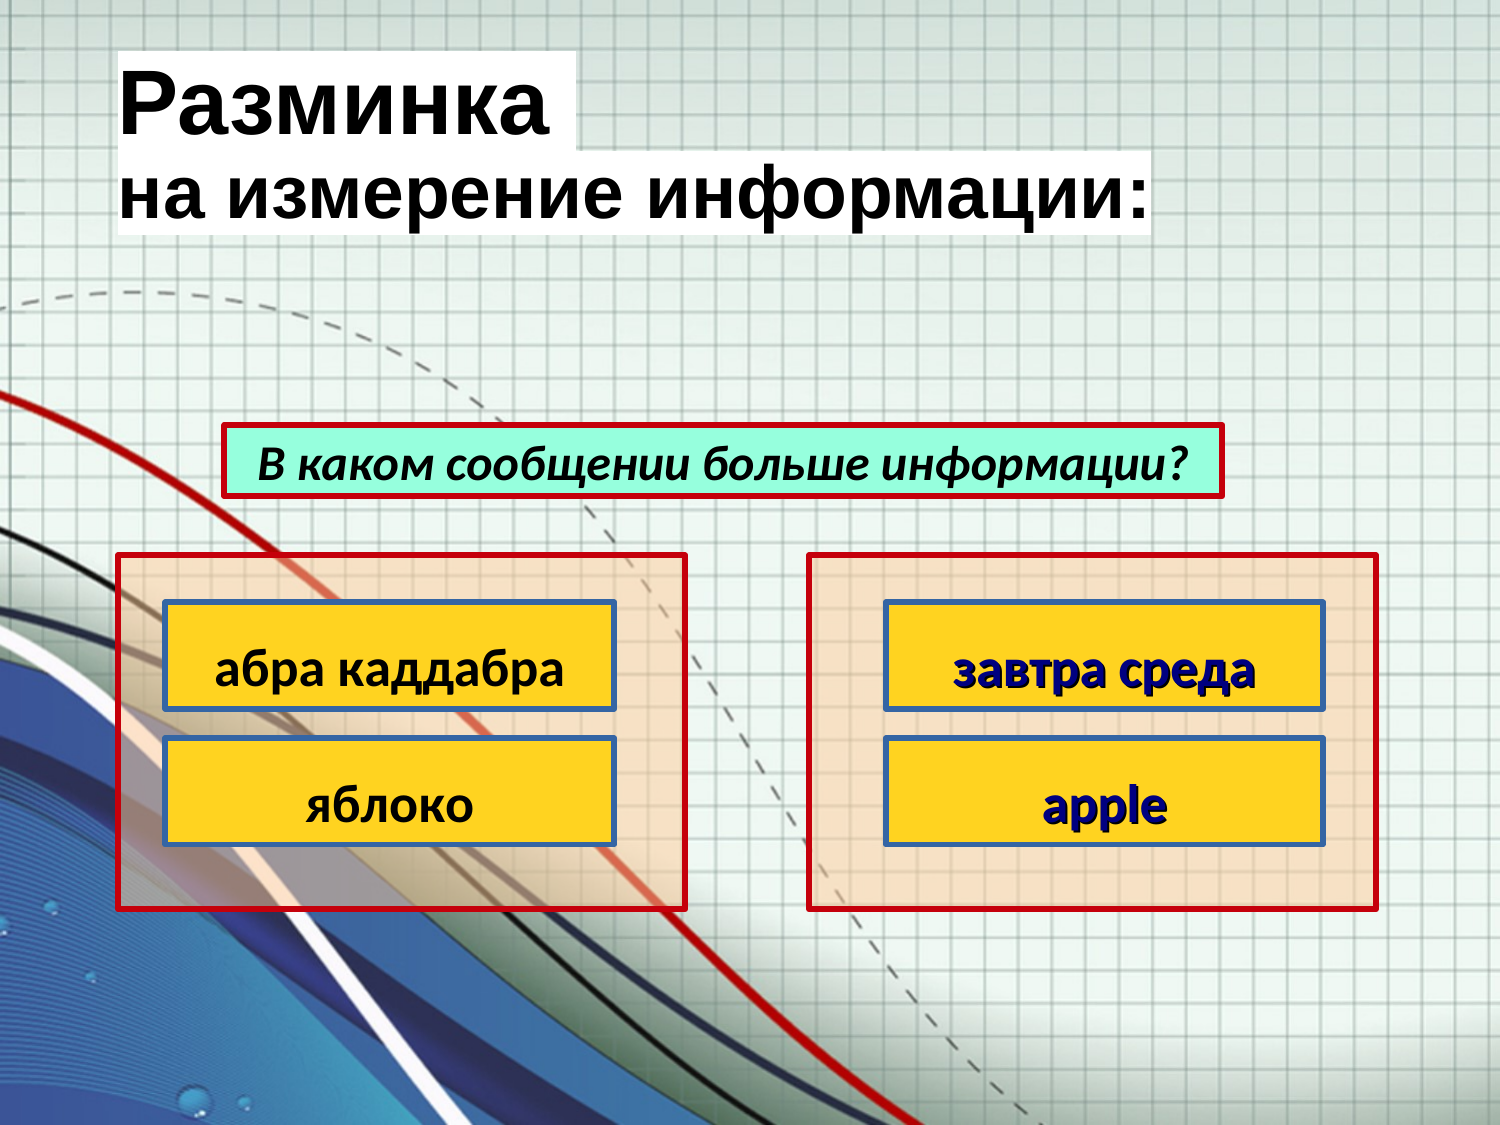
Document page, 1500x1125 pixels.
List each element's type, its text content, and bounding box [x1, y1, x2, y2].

text_box [118, 555, 686, 910]
title Разминка на измерение информации: [103, 32, 1397, 258]
text_box apple [885, 738, 1323, 845]
text_box завтра среда [885, 602, 1323, 709]
text_box абра каддабра [165, 602, 615, 709]
picture [0, 0, 1500, 1125]
text_box [809, 555, 1376, 910]
text_box яблоко [165, 738, 615, 845]
text_box В каком сообщении больше информации? [224, 425, 1223, 497]
